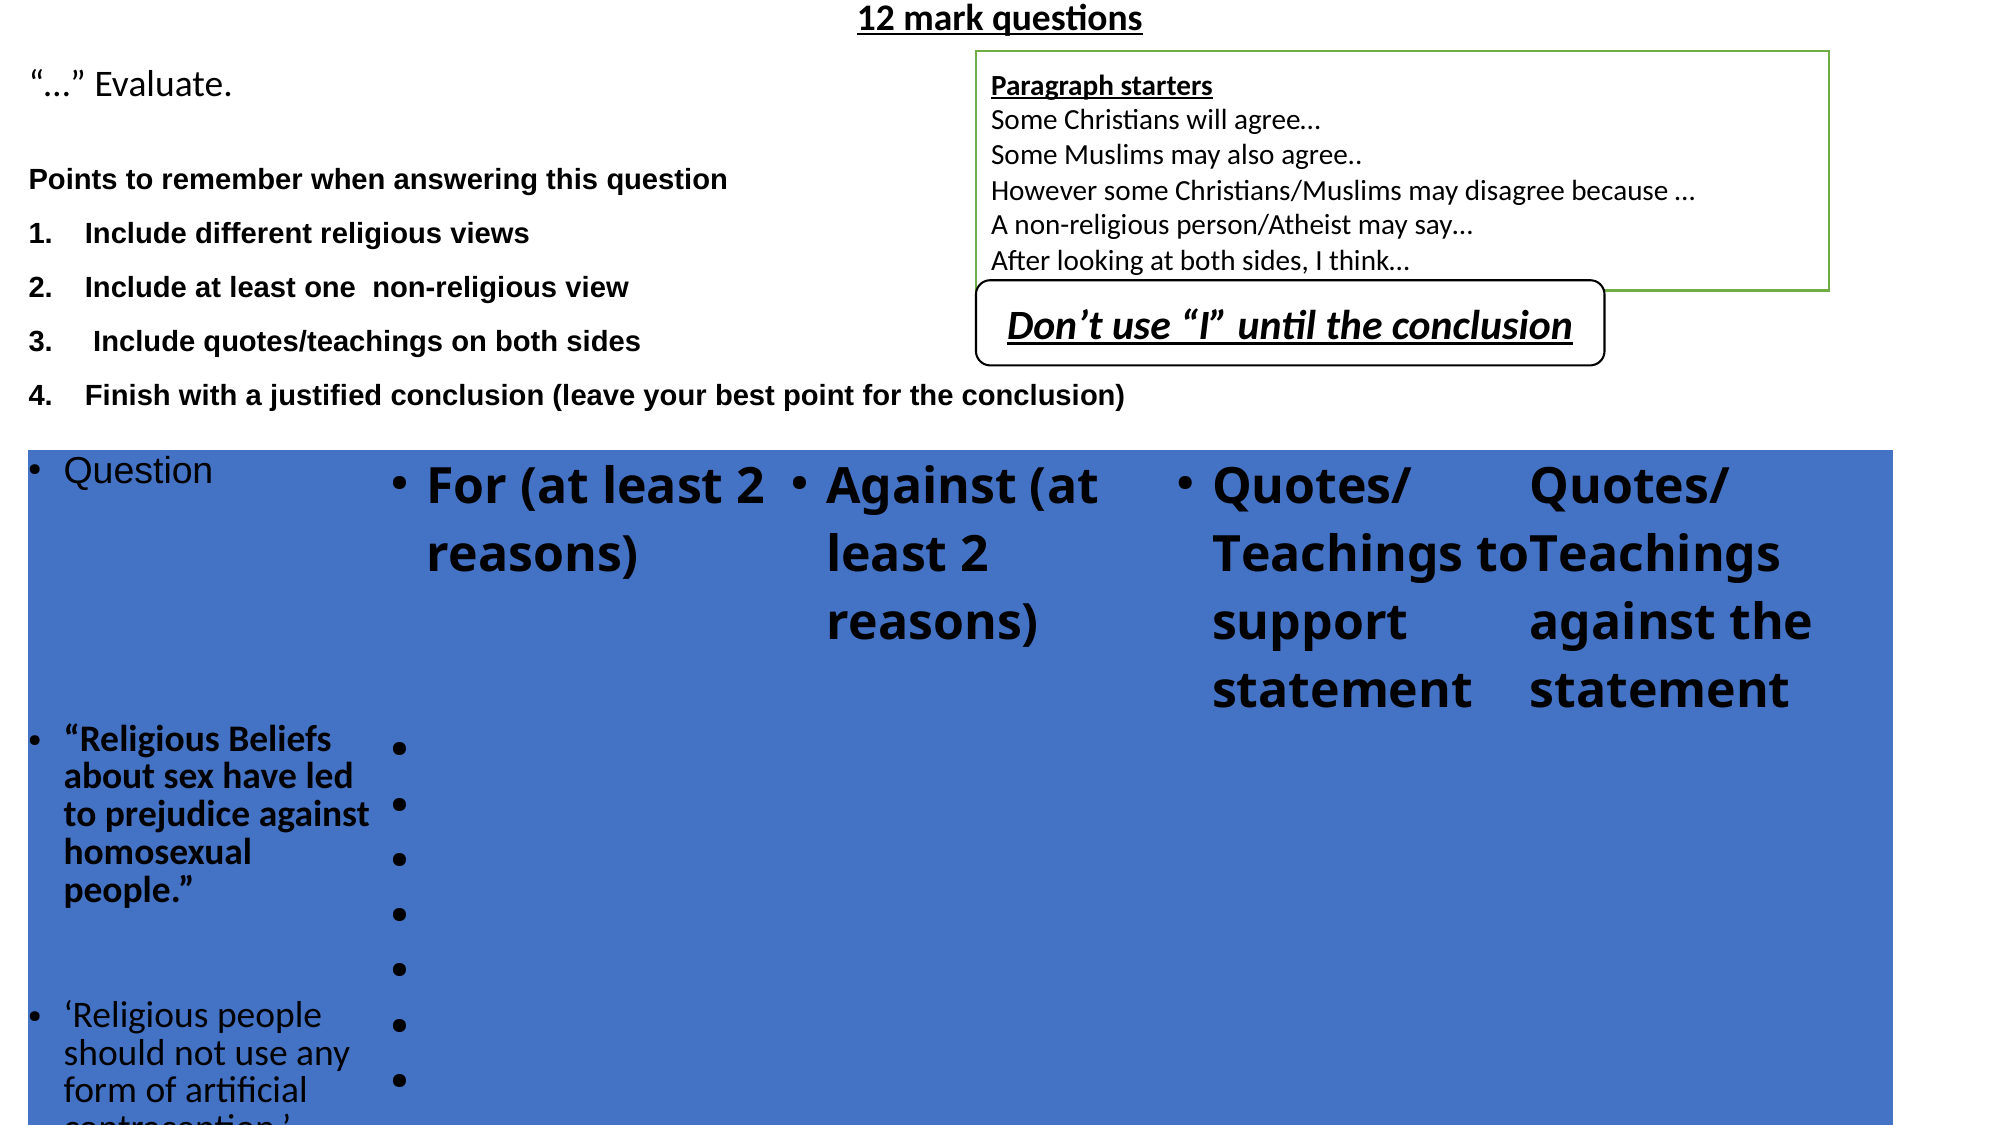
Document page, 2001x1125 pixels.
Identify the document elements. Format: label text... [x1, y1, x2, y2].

table_header For (at least 2 reasons) [391, 450, 791, 723]
table_cell “Religious Beliefs about sex have led to prejudice against homosexual people.” [28, 723, 391, 999]
table_cell ‘Religious people should not use any form of artificial contraception.’ [28, 999, 391, 1125]
table_cell [791, 999, 1177, 1125]
table_cell [791, 723, 1177, 999]
text_box 12 mark questions [493, 0, 1507, 51]
table_cell [391, 723, 791, 999]
table_header Question [28, 450, 391, 723]
text_box Don’t use “I” until the conclusion [976, 280, 1605, 366]
table_cell [1177, 999, 1530, 1125]
text_box “…” Evaluate. Points to remember when answering this question Include different religious views Include at least one non-religious view Include quotes/teachings on both sides Finish with a justified conclusion (leave your best point for the conclusion) [14, 51, 1982, 419]
table_header Against (at least 2 reasons) [791, 450, 1177, 723]
table_header Quotes/Teachings to support statement [1177, 450, 1530, 723]
text_box Paragraph starters Some Christians will agree… Some Muslims may also agree.. However some Christians/Muslims may disagree because … A non-religious person/Atheist may say… After looking at both sides, I think… [976, 51, 1829, 290]
table_cell [1177, 723, 1530, 999]
table_cell [1530, 723, 1893, 999]
table_cell [1530, 999, 1893, 1125]
table_header Quotes/Teachings against the statement [1530, 450, 1893, 723]
table_cell [391, 999, 791, 1125]
